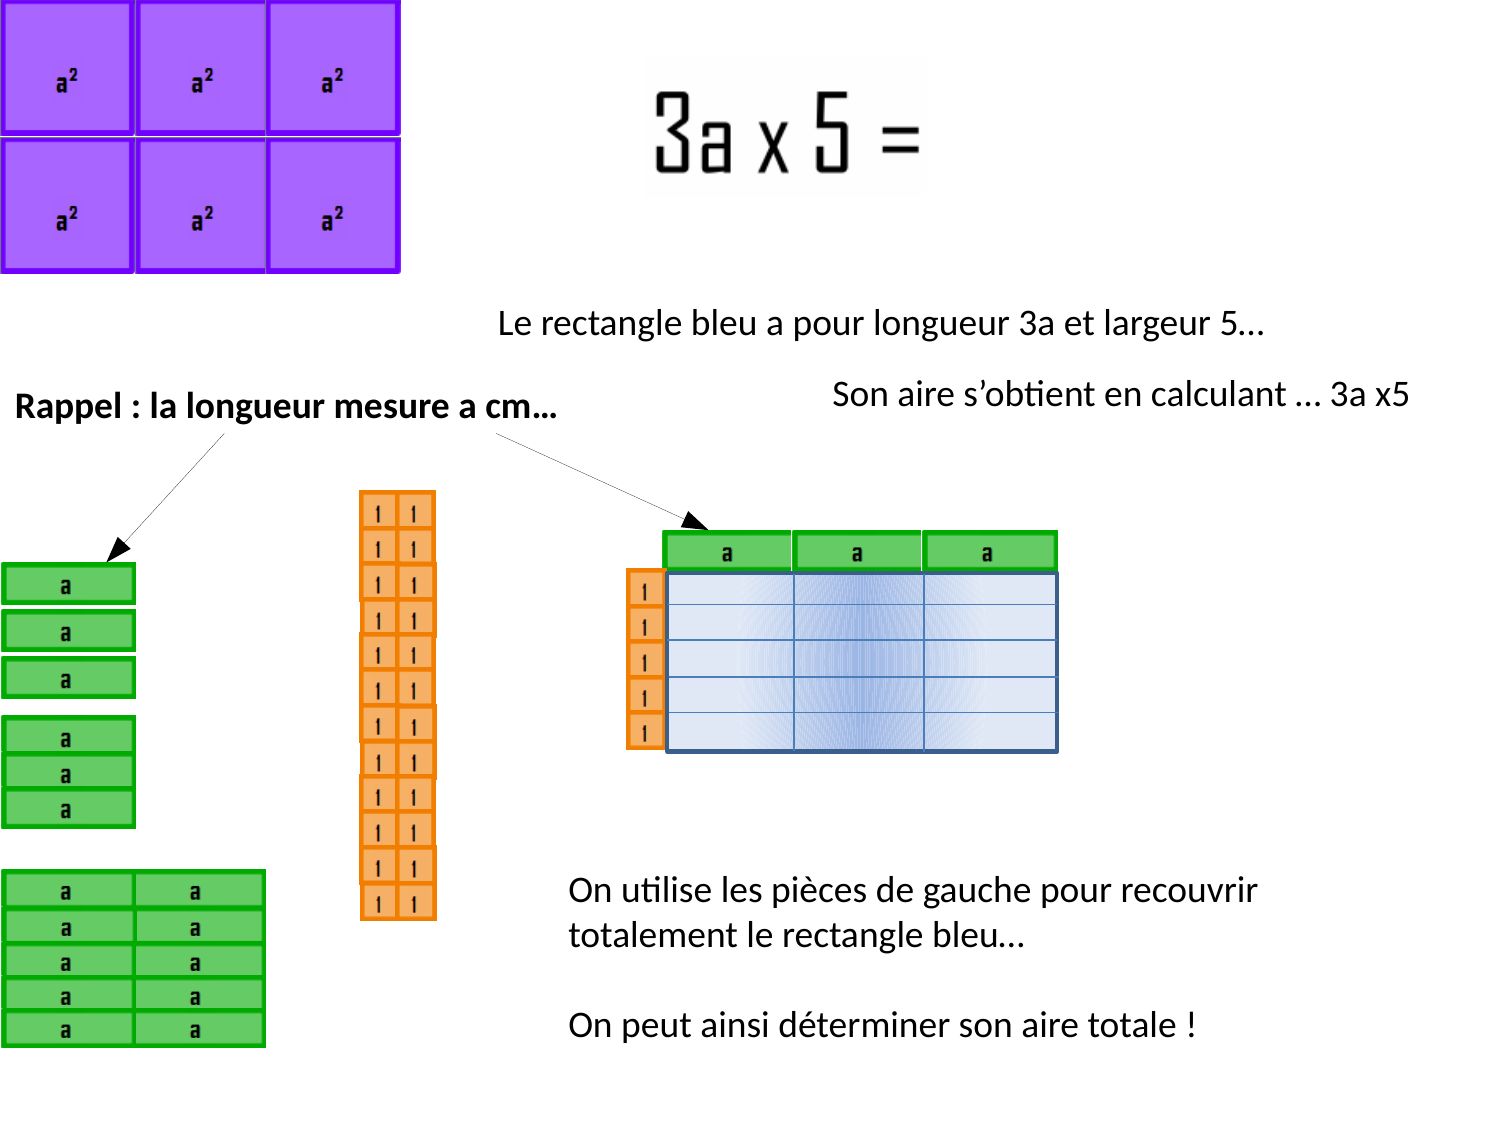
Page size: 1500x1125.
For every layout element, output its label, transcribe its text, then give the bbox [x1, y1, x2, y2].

text_box Rappel : la longueur mesure a cm… [0, 373, 579, 434]
picture [643, 54, 927, 199]
text_box [667, 572, 1058, 676]
text_box [795, 605, 923, 639]
picture [626, 530, 1058, 750]
text_box [667, 641, 923, 752]
text_box [795, 678, 923, 712]
picture [359, 490, 437, 921]
text_box On utilise les pièces de gauche pour recouvrir totalement le rectangle bleu… On peut ainsi déterminer son aire totale ! [553, 857, 1283, 1053]
picture [0, 0, 401, 136]
text_box [925, 678, 1058, 712]
text_box Son aire s’obtient en calculant … 3a x5 [817, 361, 1426, 422]
picture [0, 609, 136, 652]
text_box Le rectangle bleu a pour longueur 3a et largeur 5… [483, 290, 1281, 351]
picture [0, 715, 136, 829]
text_box [795, 641, 923, 676]
picture [0, 869, 266, 1048]
picture [0, 562, 136, 605]
text_box [667, 605, 793, 639]
picture [0, 137, 401, 274]
text_box [925, 713, 1058, 752]
picture [0, 656, 136, 699]
